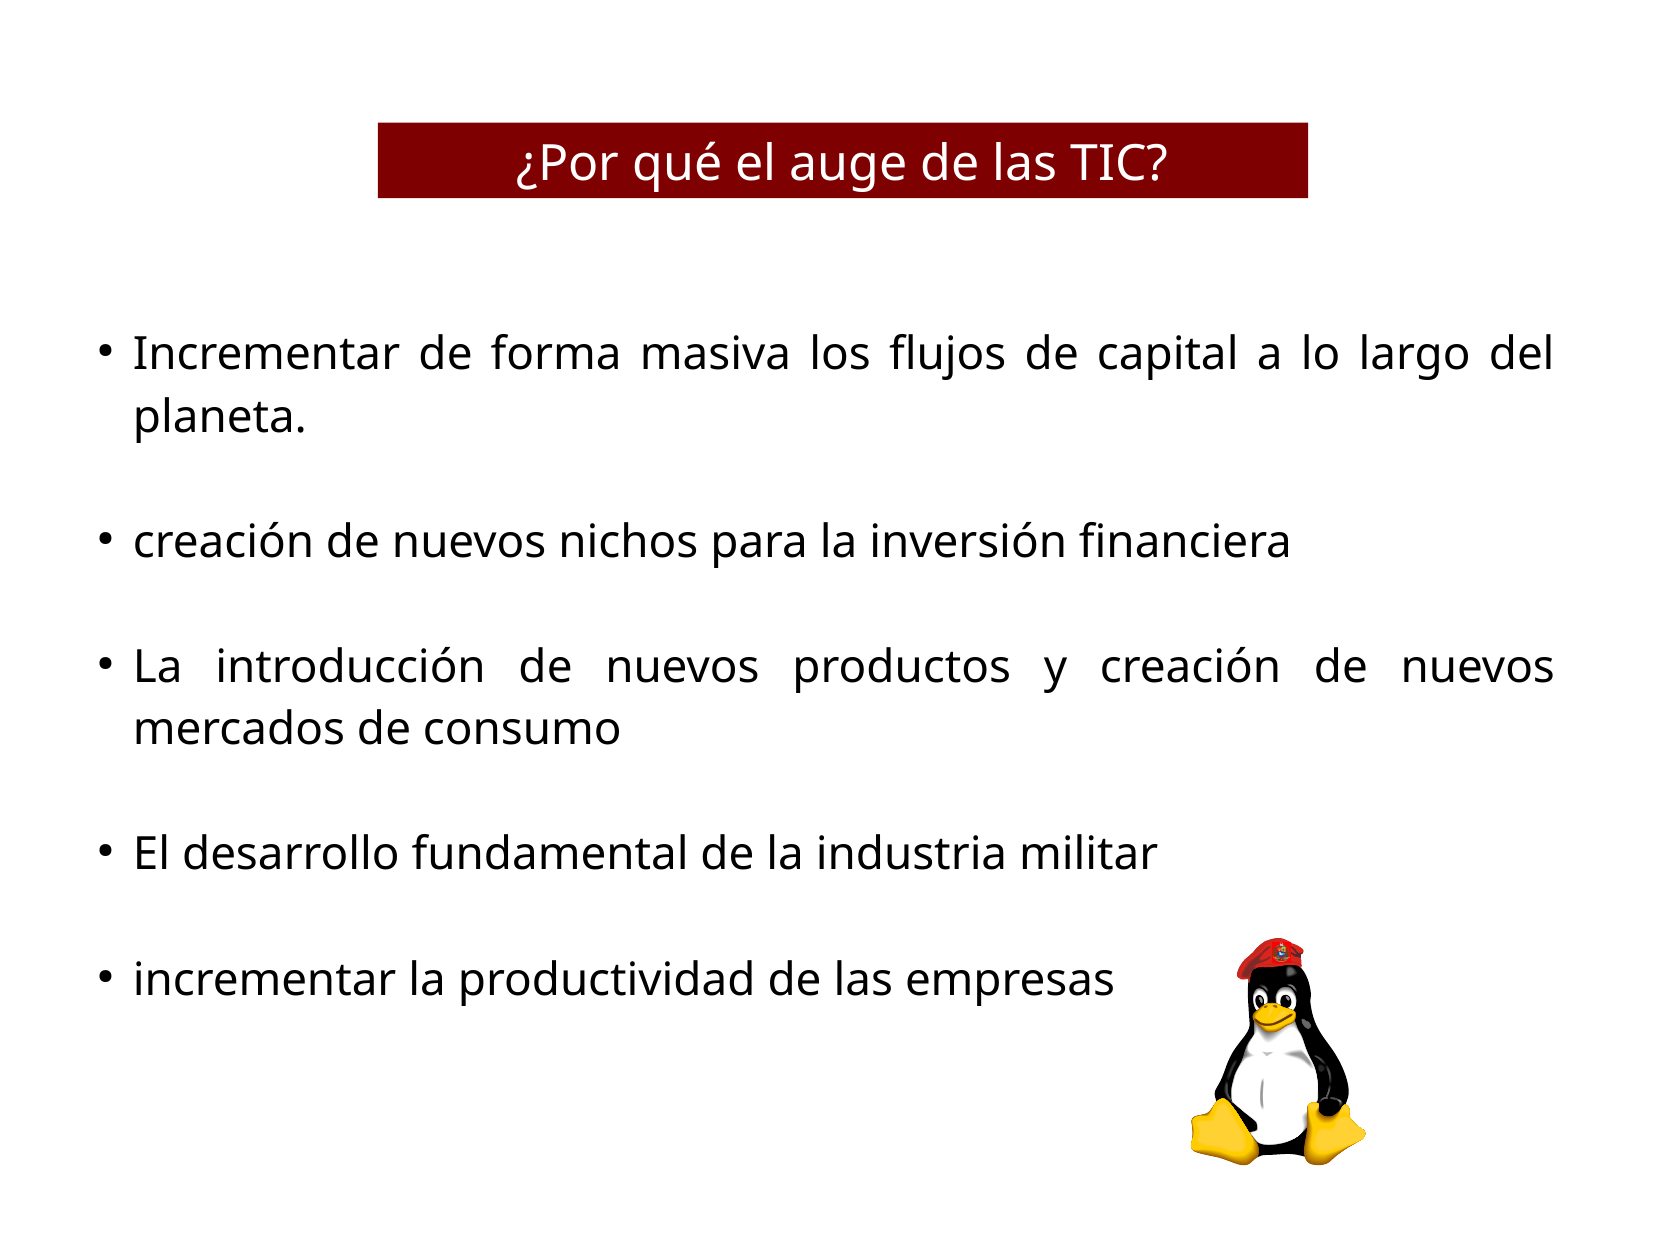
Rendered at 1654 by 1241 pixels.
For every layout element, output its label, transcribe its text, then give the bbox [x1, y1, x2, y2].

picture [1190, 938, 1366, 1166]
text_box ¿Por qué el auge de las TIC? [377, 122, 1309, 199]
list Incrementar de forma masiva los flujos de capital a lo largo del planeta. creación de nuevos nichos para la inversión financiera La introducción de nuevos productos y creación de nuevos mercados de consumo El desarrollo fundamental de la industria militar incrementar la productividad de las empresas [82, 313, 1571, 922]
